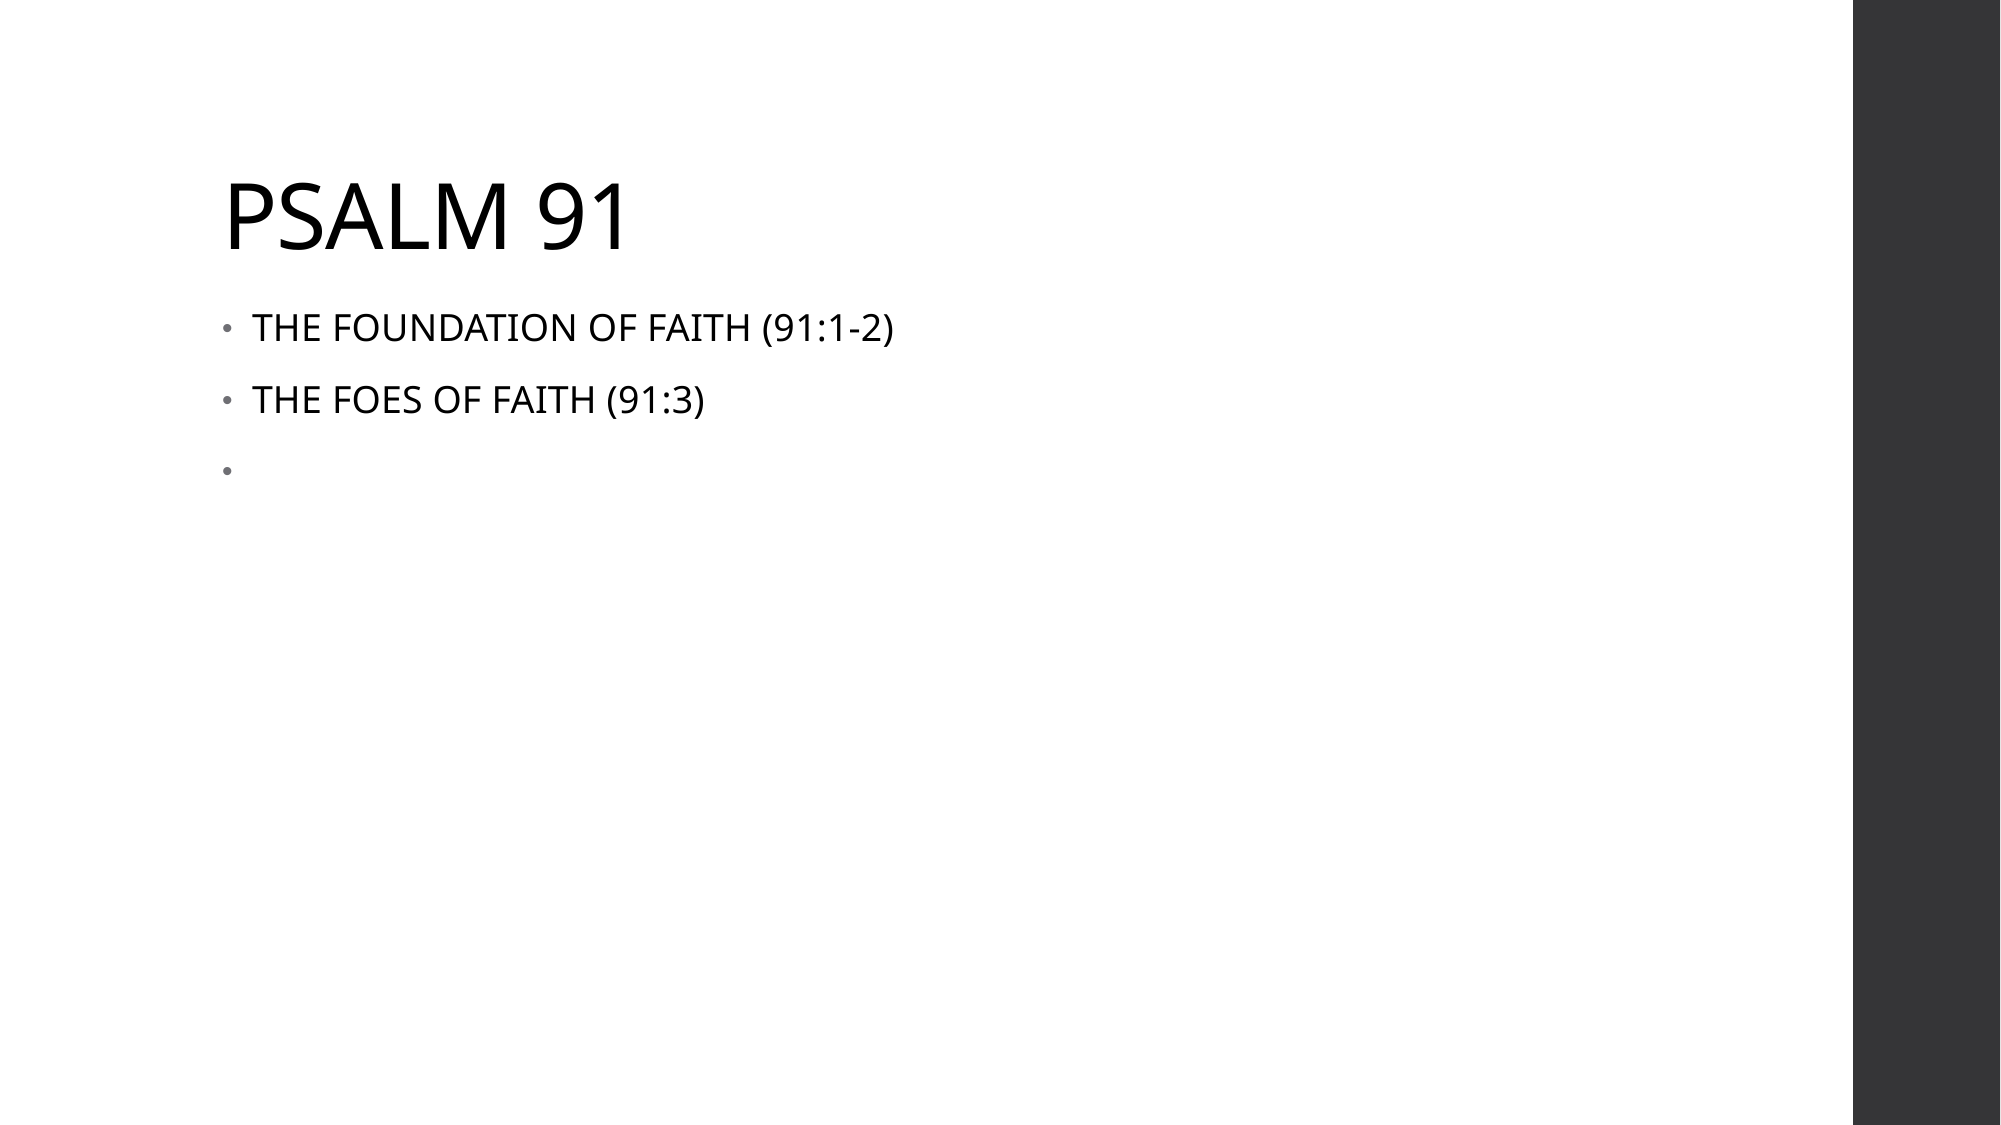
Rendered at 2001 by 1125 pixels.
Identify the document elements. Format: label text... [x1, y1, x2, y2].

list THE FOUNDATION OF FAITH (91:1-2) THE FOES OF FAITH (91:3) [206, 299, 1617, 1014]
title PSALM 91 [206, 60, 1797, 278]
